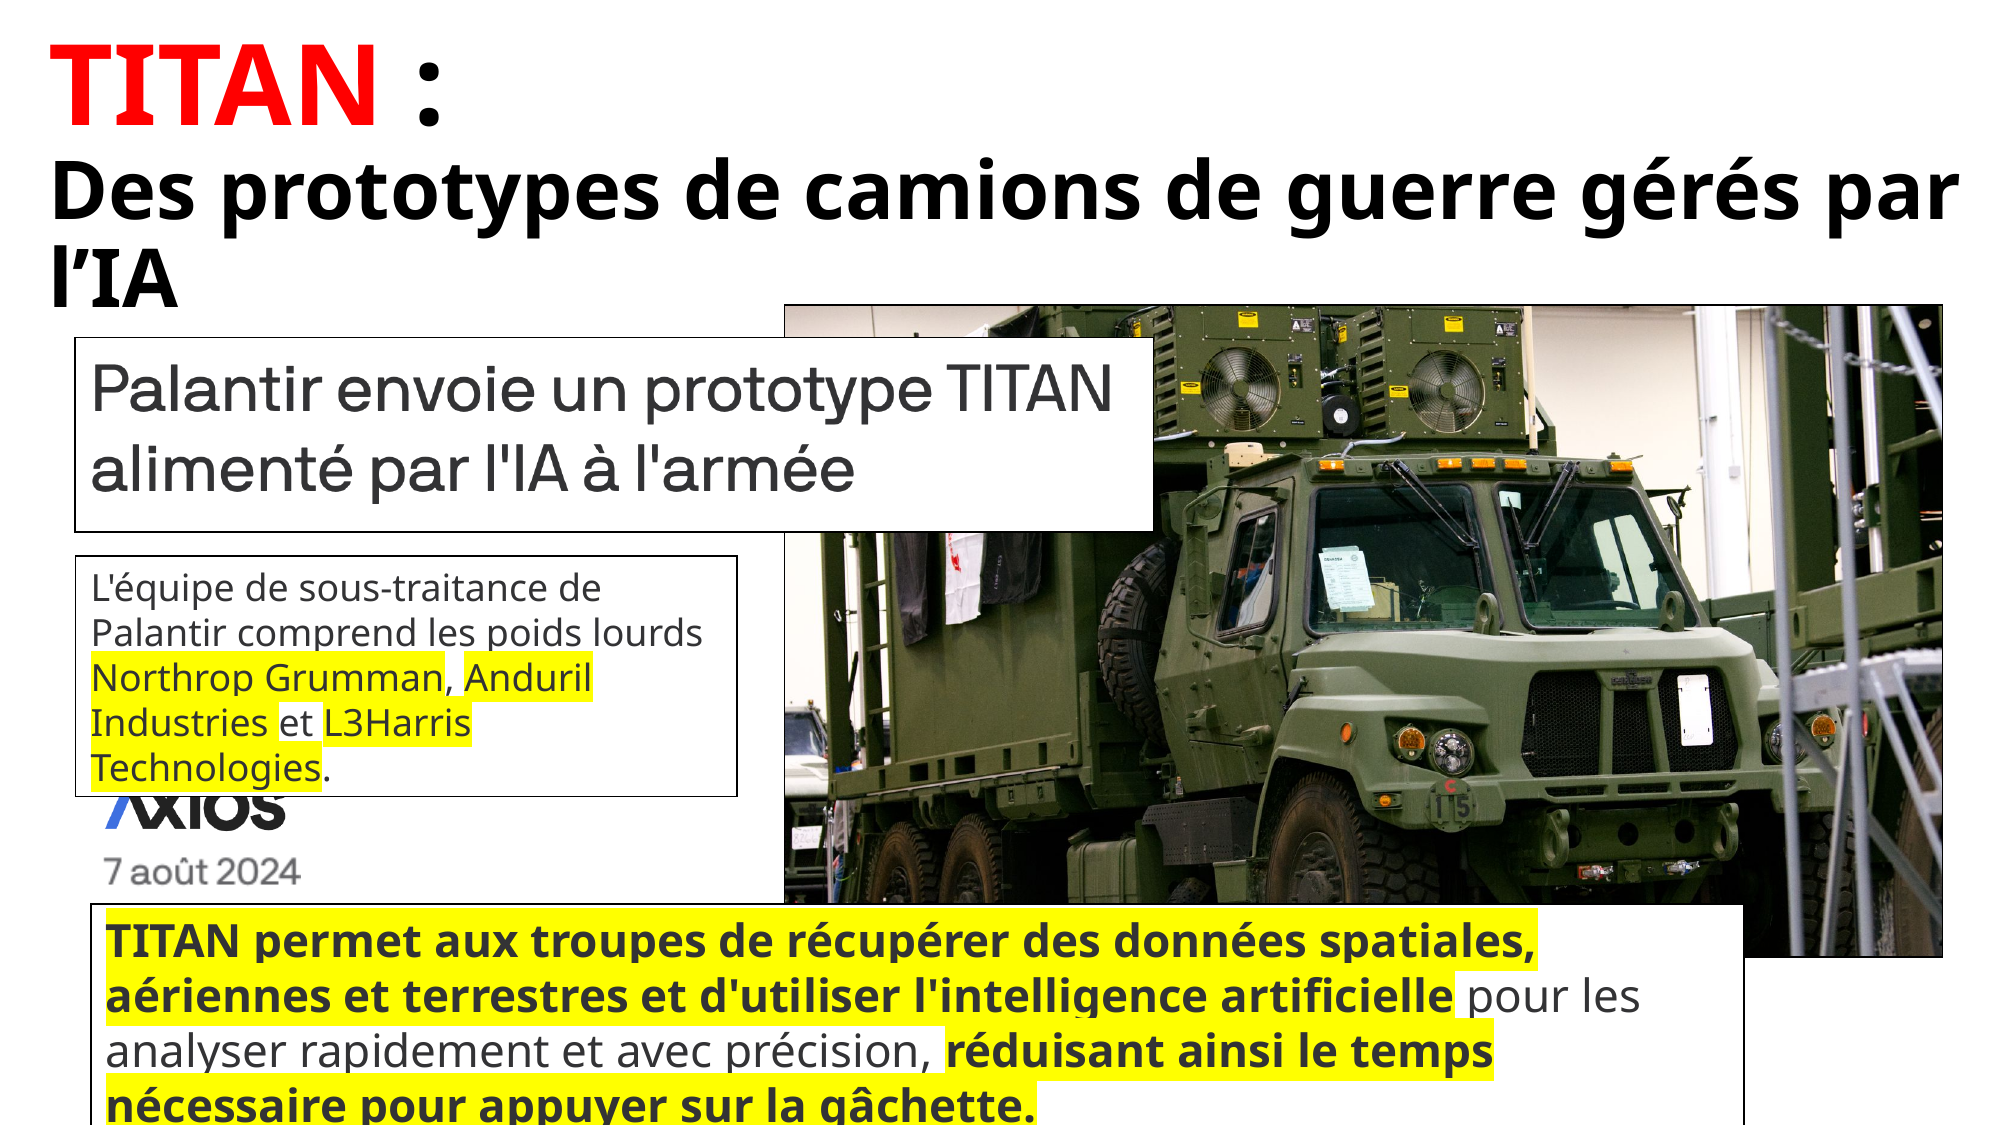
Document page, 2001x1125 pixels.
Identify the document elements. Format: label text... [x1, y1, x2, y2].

picture [82, 797, 301, 903]
picture [785, 305, 1942, 957]
picture [75, 338, 1153, 532]
text_box TITAN permet aux troupes de récupérer des données spatiales, aériennes et terrestres et d'utiliser l'intelligence artificielle pour les analyser rapidement et avec précision, réduisant ainsi le temps nécessaire pour appuyer sur la gâchette. [90, 904, 1744, 1086]
text_box L'équipe de sous-traitance de Palantir comprend les poids lourds Northrop Grumman, Anduril Industries et L3Harris Technologies. [75, 556, 738, 754]
text_box TITAN : Des prototypes de camions de guerre gérés par l’IA [33, 0, 2000, 401]
